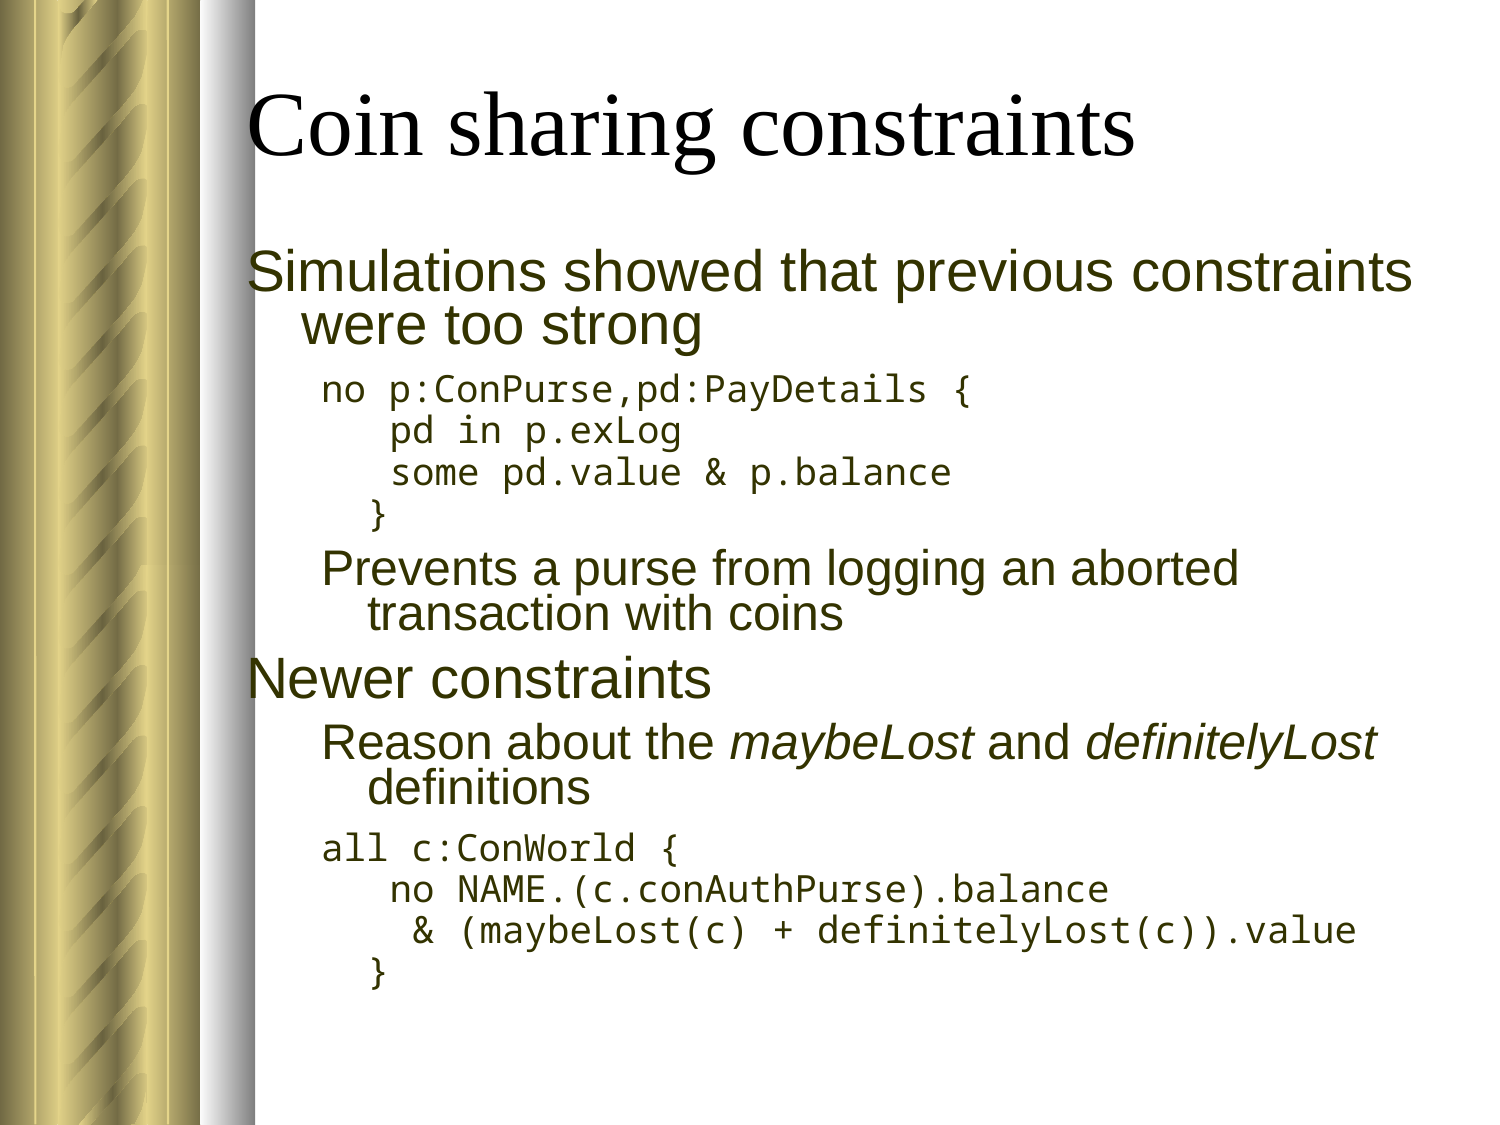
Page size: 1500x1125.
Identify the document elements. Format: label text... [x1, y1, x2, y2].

list Simulations showed that previous constraints were too strong no p:ConPurse,pd:PayDetails { pd in p.exLog some pd.value & p.balance } Prevents a purse from logging an aborted transaction with coins Newer constraints Reason about the maybeLost and definitelyLost definitions all c:ConWorld { no NAME.(c.conAuthPurse).balance & (maybeLost(c) + definitelyLost(c)).value } [246, 249, 1475, 1074]
title Coin sharing constraints [246, 13, 1475, 249]
